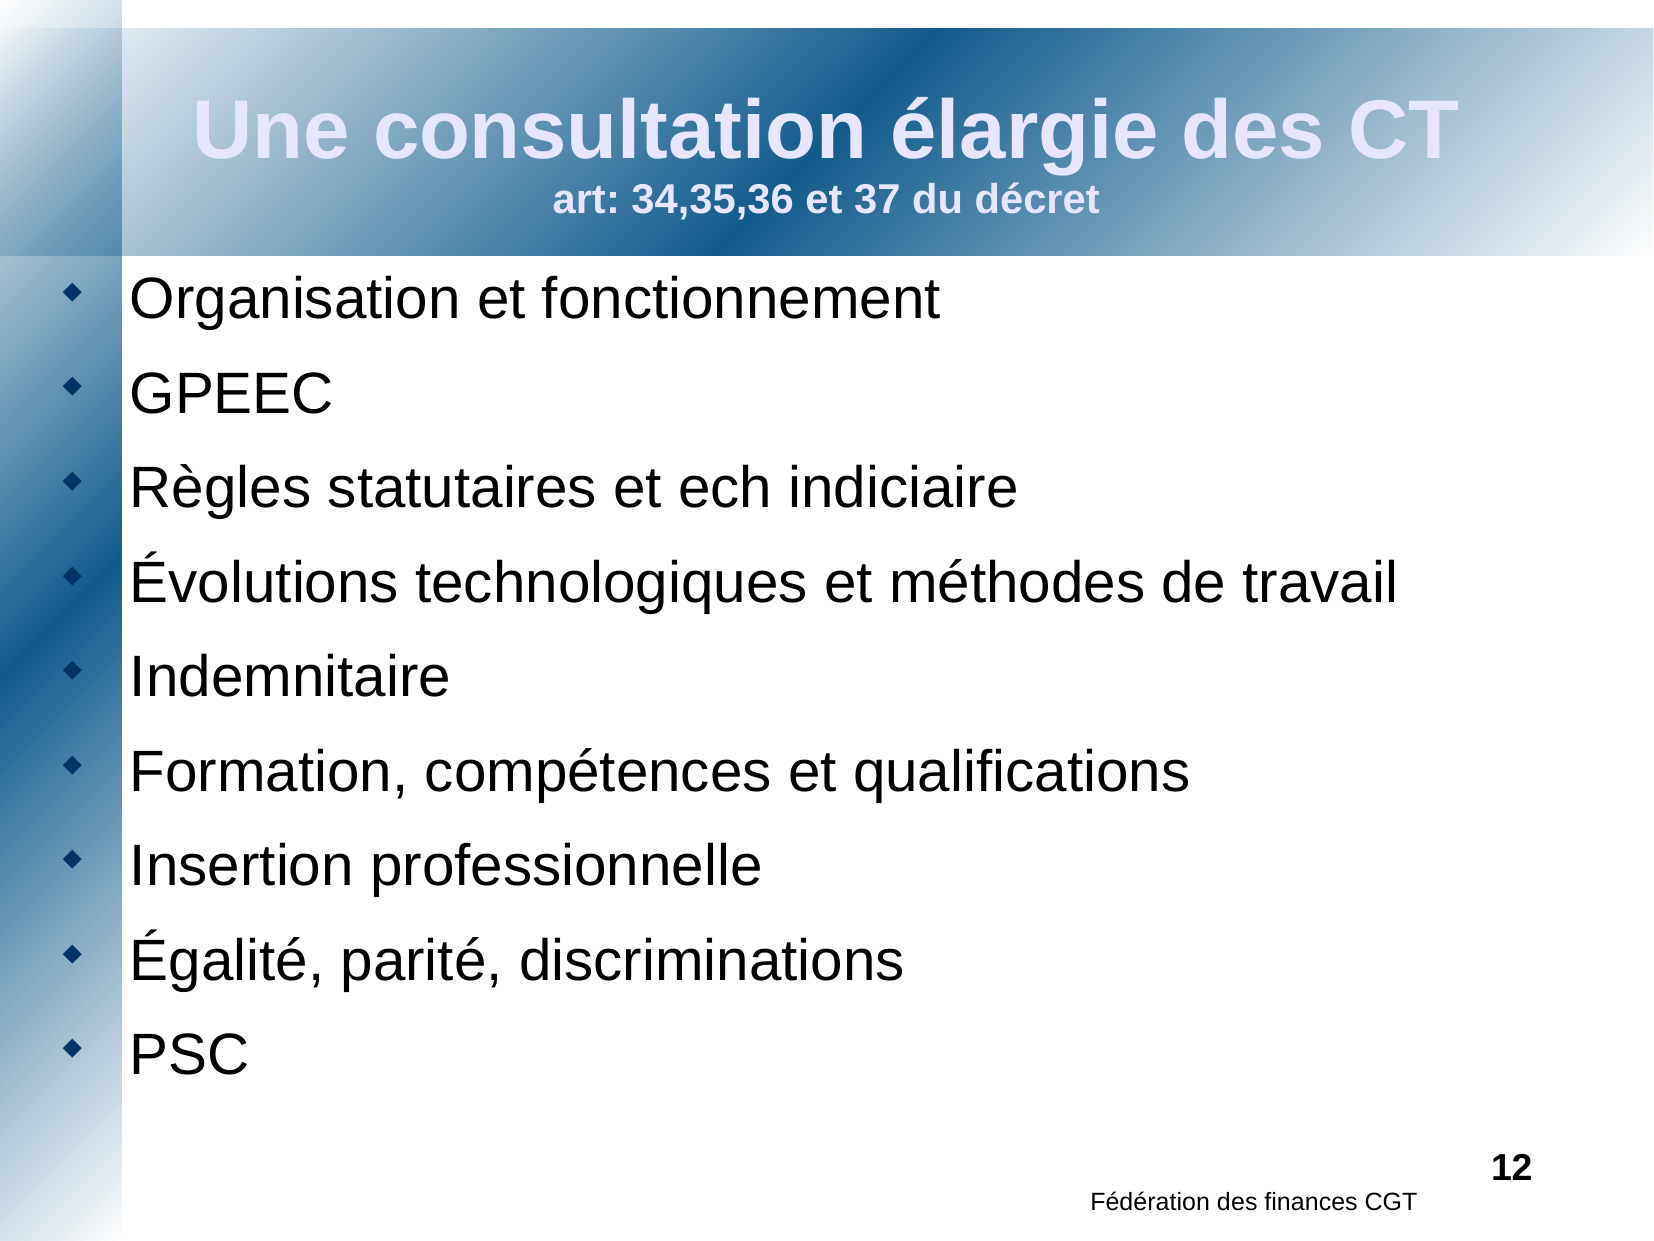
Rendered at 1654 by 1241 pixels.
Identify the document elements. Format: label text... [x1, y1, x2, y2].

text_box Fédération des finances CGT [1075, 1181, 1595, 1238]
title Une consultation élargie des CT art: 34,35,36 et 37 du décret [82, 56, 1571, 249]
list Organisation et fonctionnement GPEEC Règles statutaires et ech indiciaire Évolutions technologiques et méthodes de travail Indemnitaire Formation, compétences et qualifications Insertion professionnelle Égalité, parité, discriminations PSC [59, 265, 1547, 1177]
text_box <numéro> [1476, 1139, 1654, 1211]
